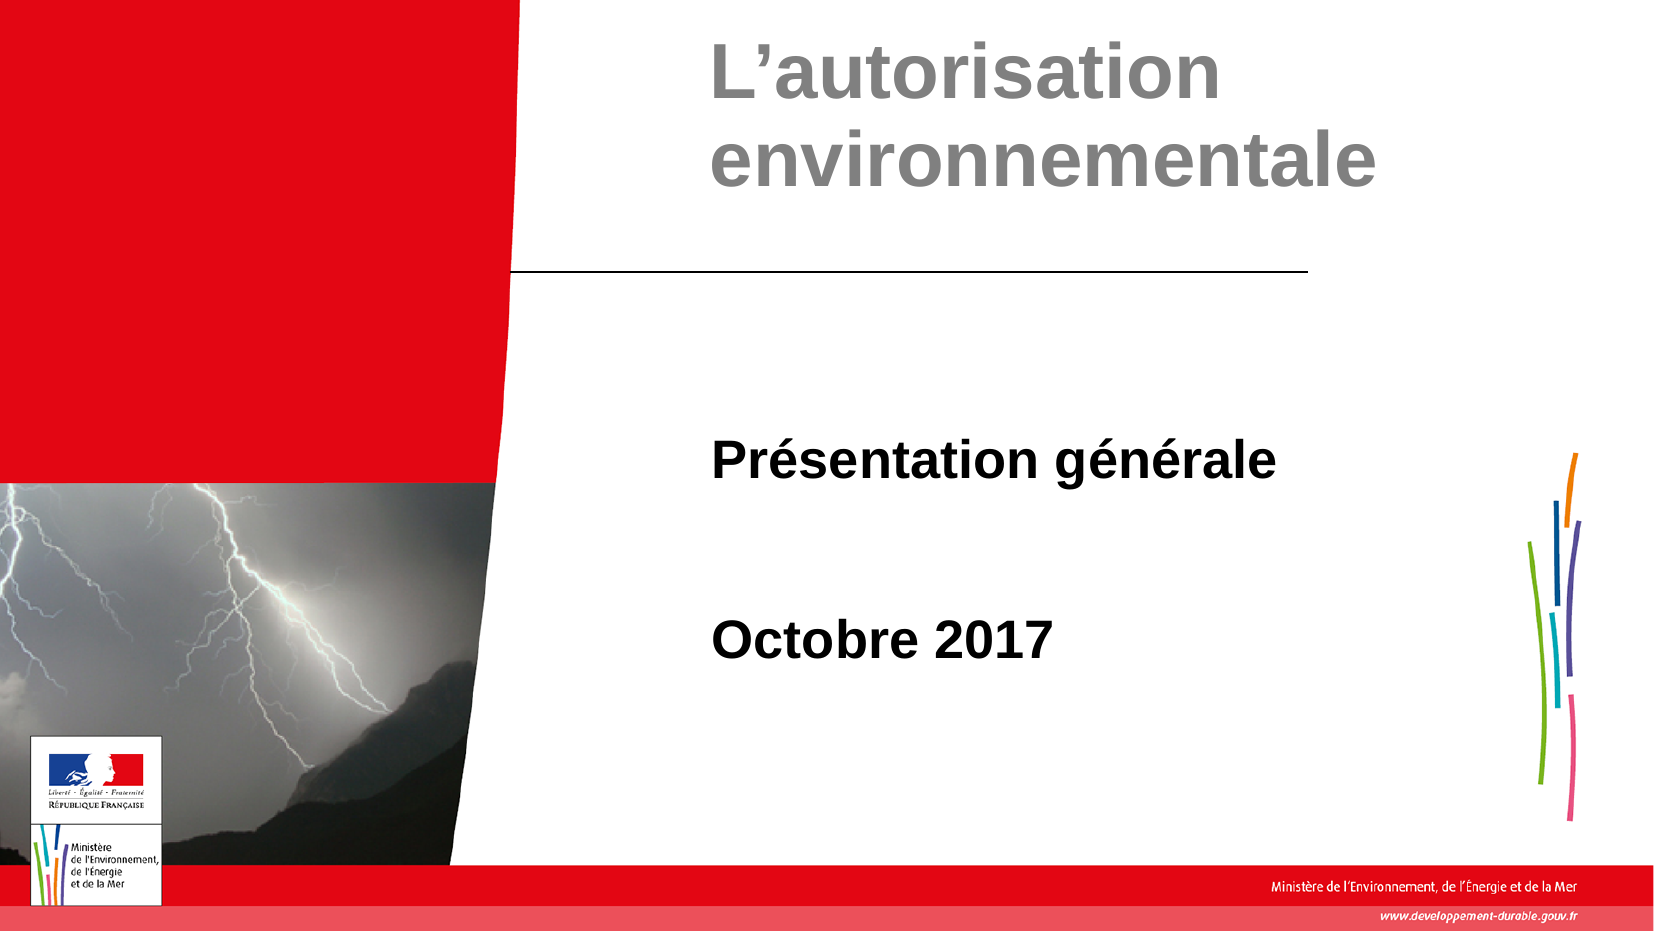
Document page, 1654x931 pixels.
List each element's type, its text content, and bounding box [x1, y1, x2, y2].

title L’autorisation environnementale [709, 28, 1644, 203]
subtitle Présentation générale Octobre 2017 [711, 398, 1499, 702]
picture [0, 0, 1654, 931]
